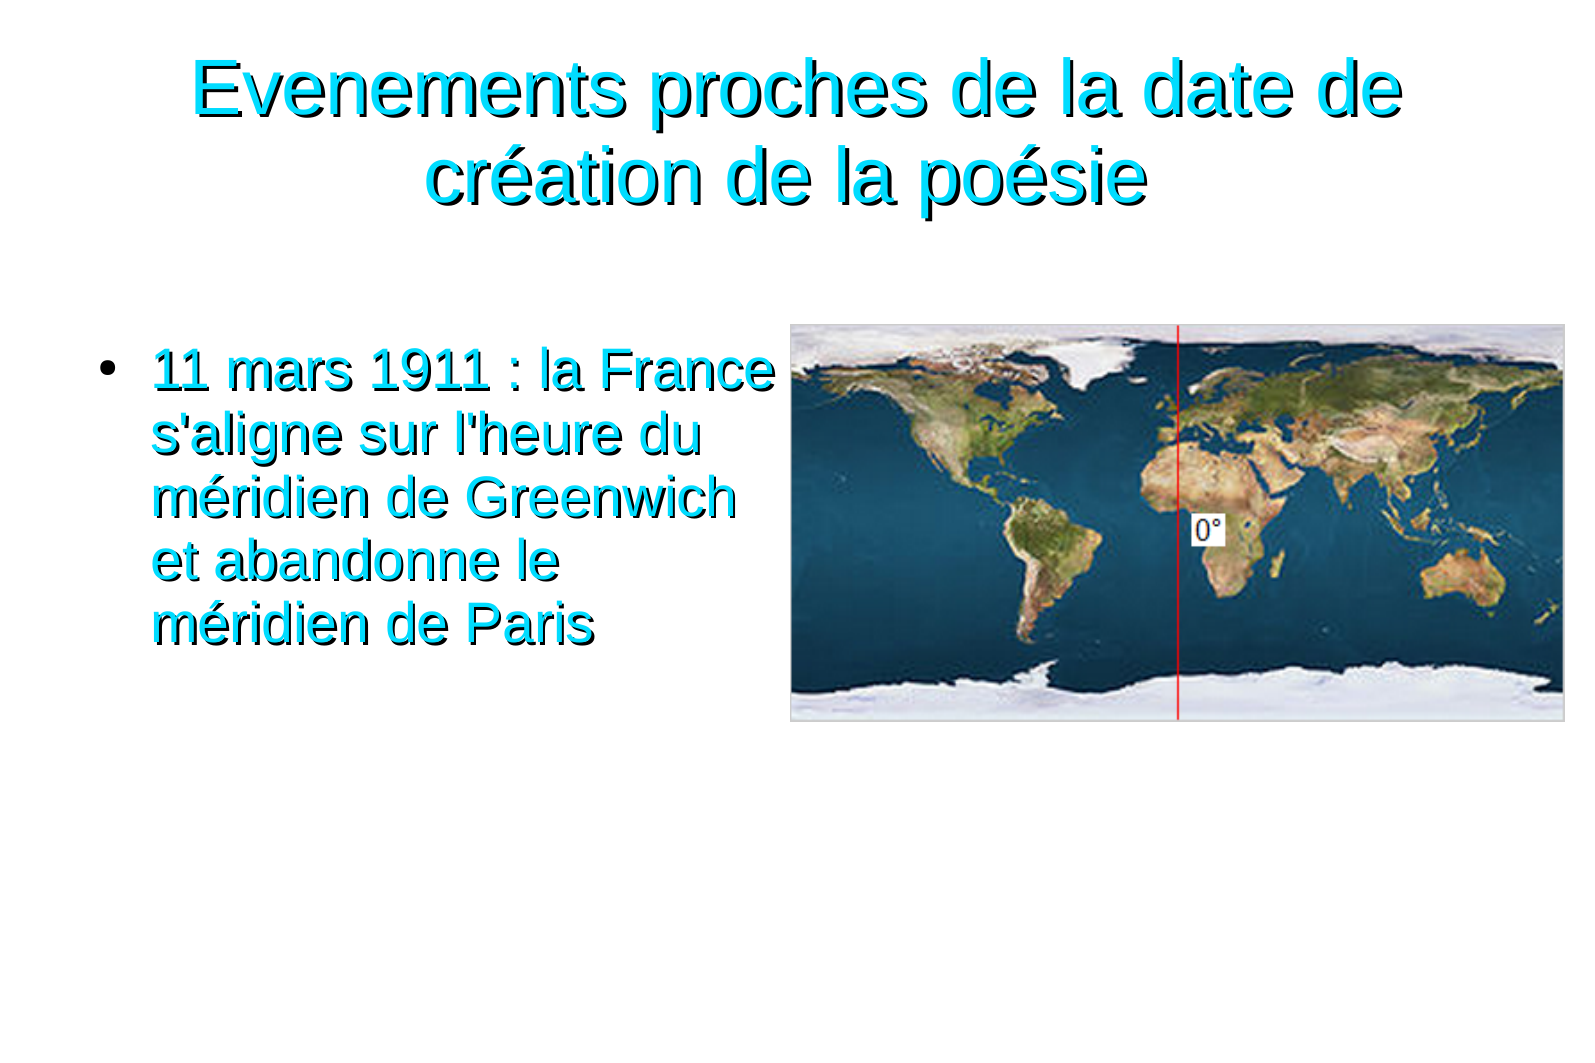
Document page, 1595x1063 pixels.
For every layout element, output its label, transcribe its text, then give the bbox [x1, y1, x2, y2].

list 11 mars 1911 : la France s'aligne sur l'heure du méridien de Greenwich et abandonne le méridien de Paris [79, 248, 780, 951]
picture [790, 324, 1565, 722]
title Evenements proches de la date de création de la poésie [79, 42, 1515, 220]
